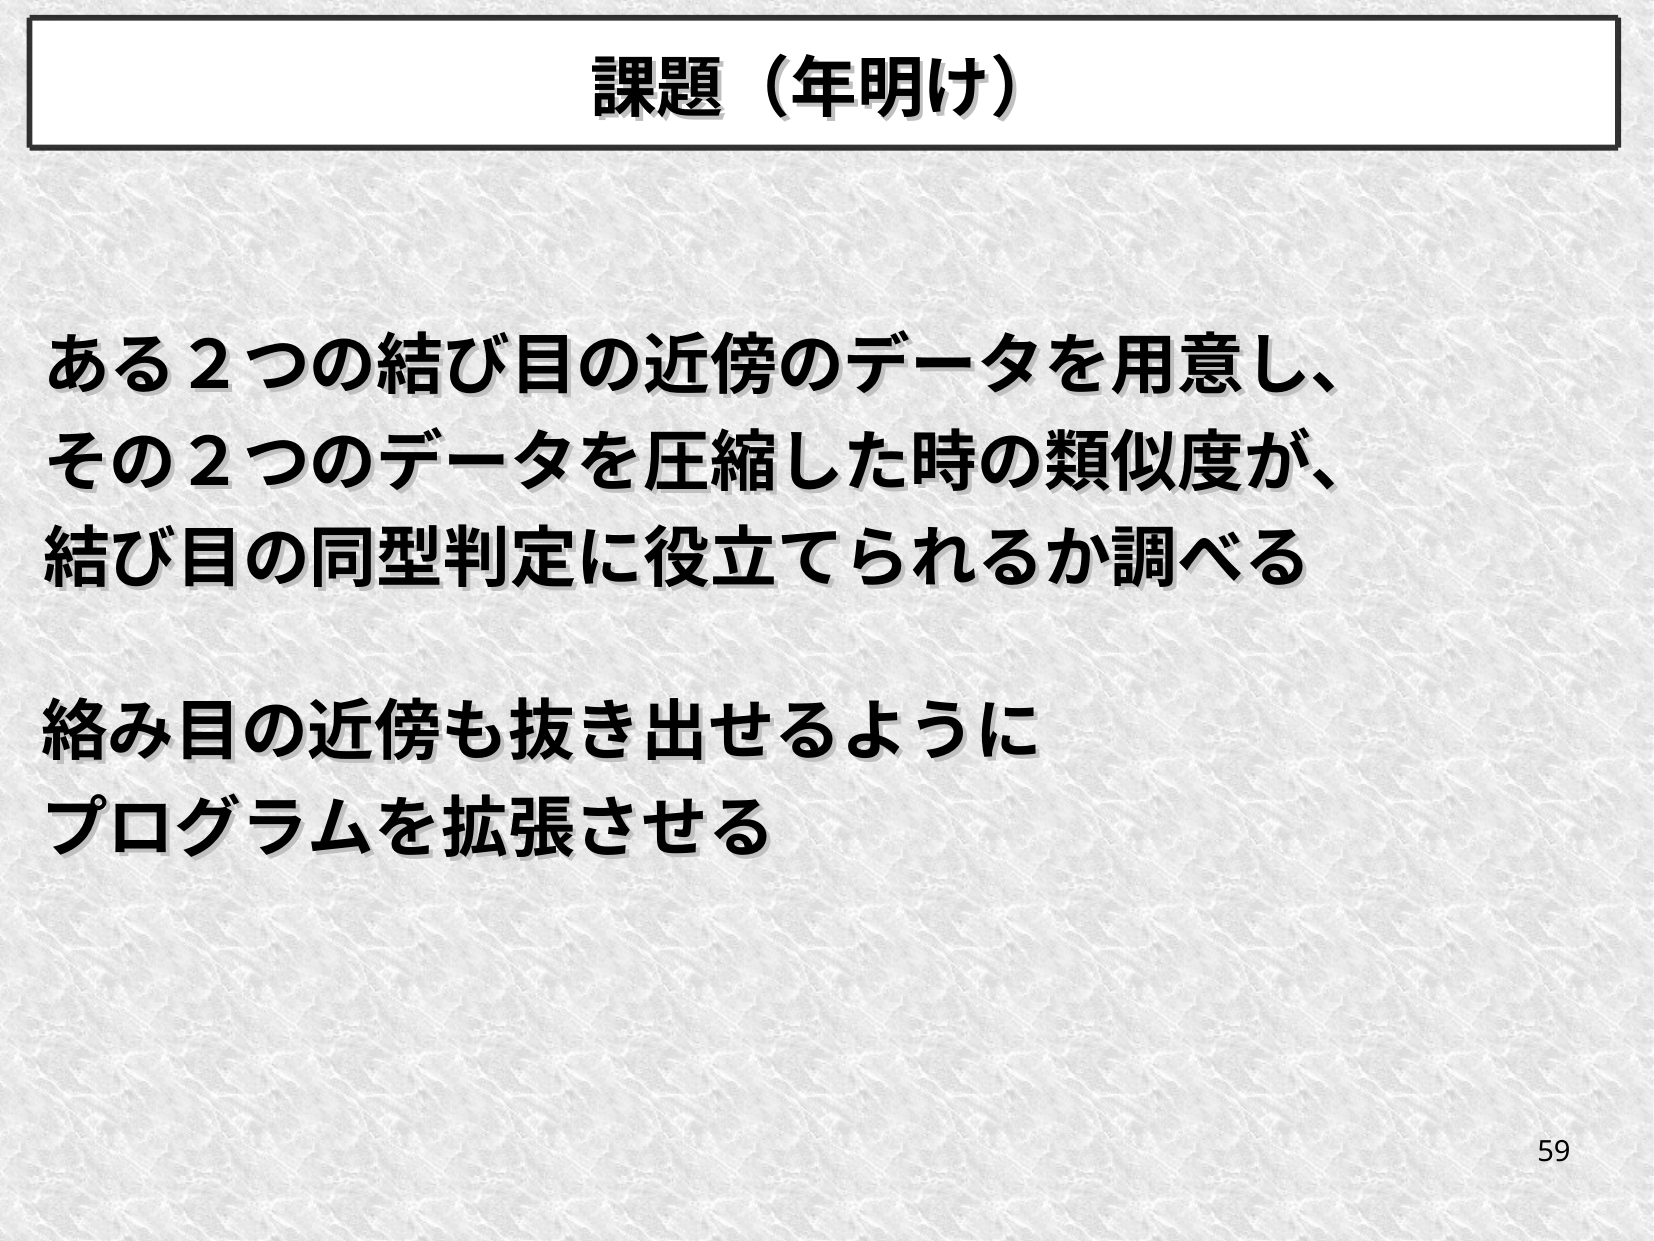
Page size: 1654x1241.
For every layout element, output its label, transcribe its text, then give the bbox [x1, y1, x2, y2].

text_box 課題（年明け） [29, 17, 1619, 148]
picture [0, 0, 1654, 1241]
text_box 絡み目の近傍も抜き出せるように プログラムを拡張させる [26, 669, 1140, 845]
text_box ある２つの結び目の近傍のデータを用意し、 その２つのデータを圧縮した時の類似度が、 結び目の同型判定に役立てられるか調べる [28, 303, 1504, 559]
